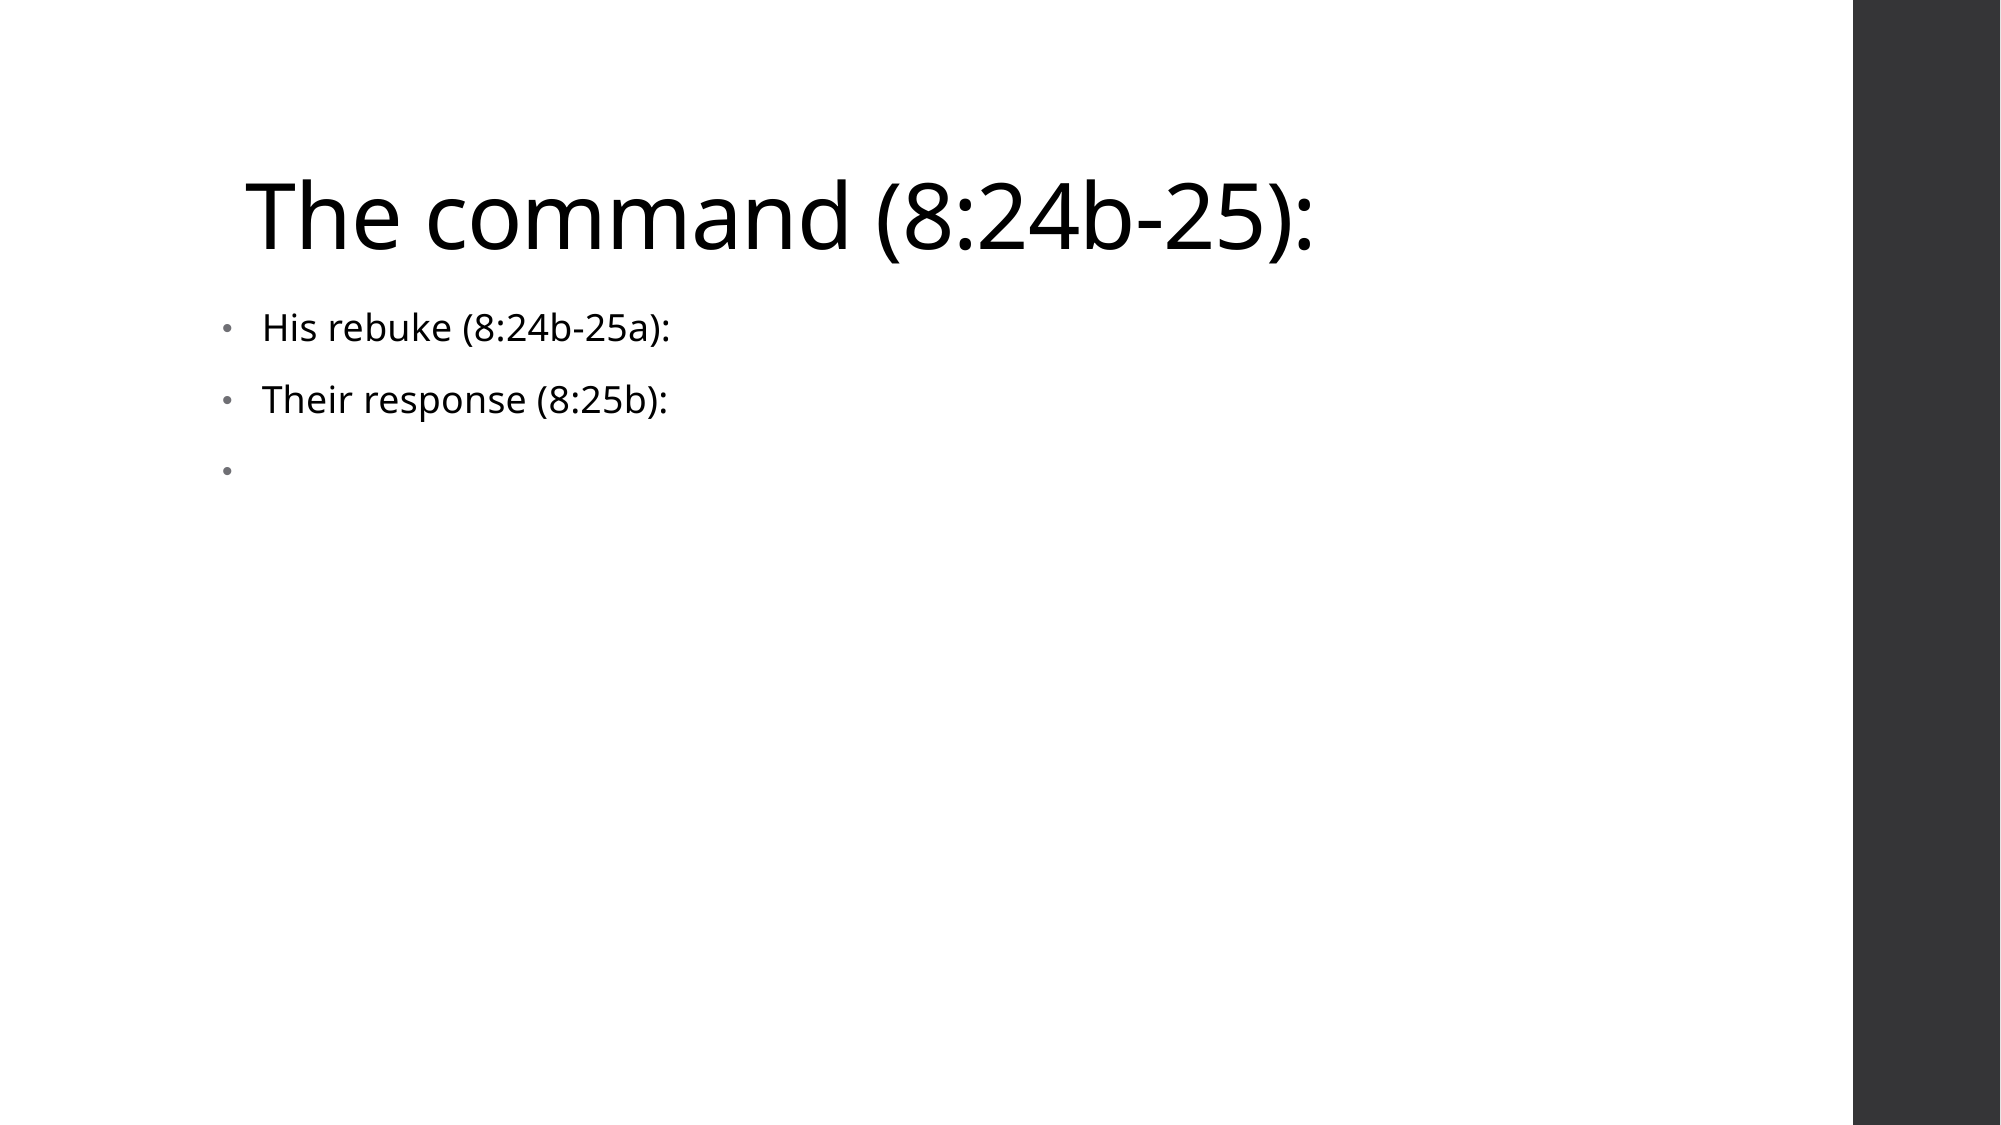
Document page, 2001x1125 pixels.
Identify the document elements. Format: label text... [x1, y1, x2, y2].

list His rebuke (8:24b-25a): Their response (8:25b): [206, 299, 1617, 1014]
title The command (8:24b-25): [206, 60, 1797, 278]
